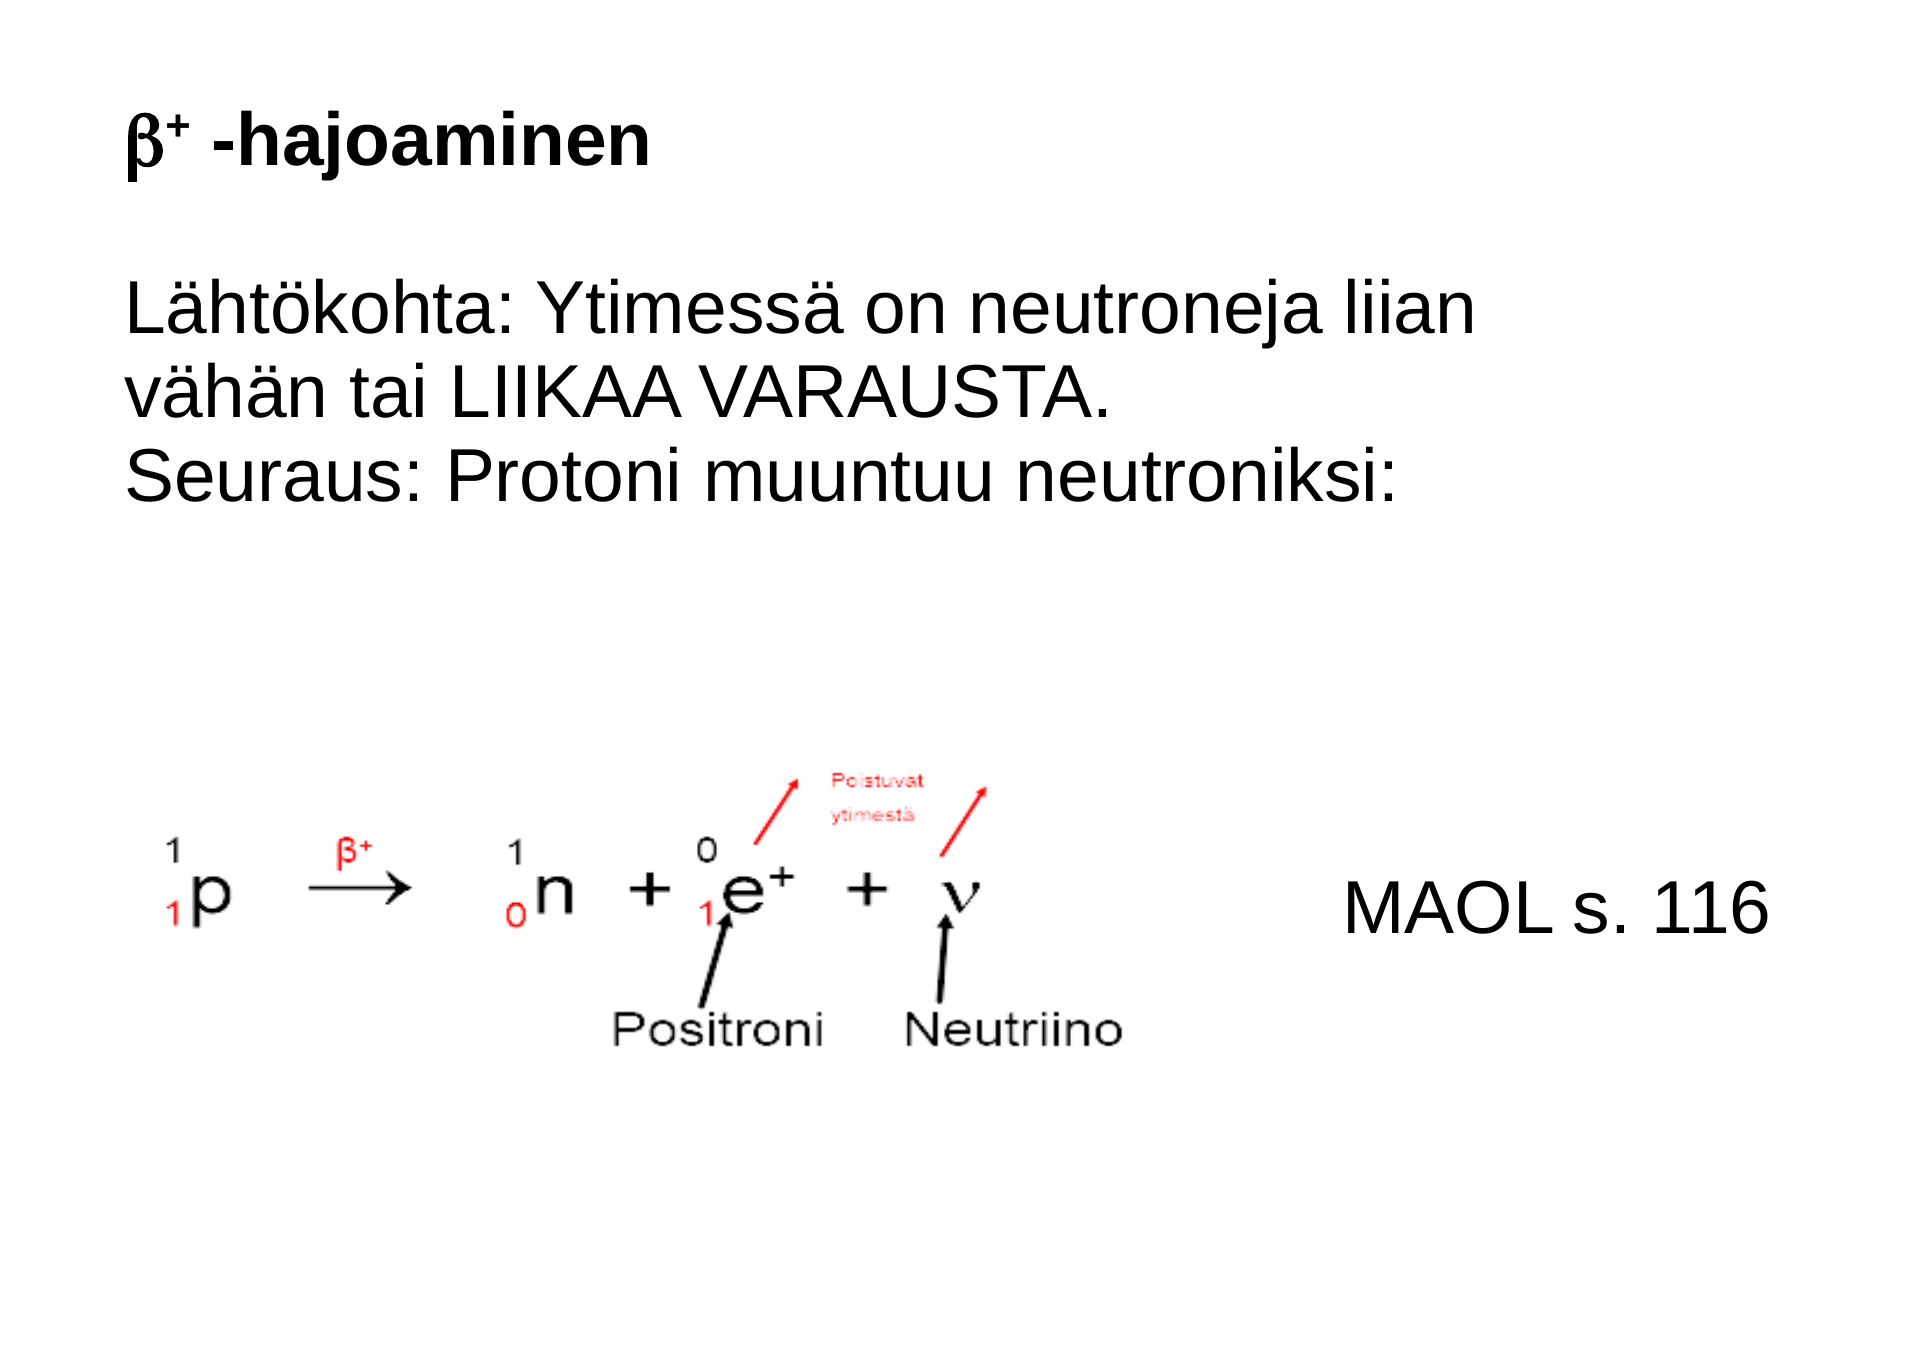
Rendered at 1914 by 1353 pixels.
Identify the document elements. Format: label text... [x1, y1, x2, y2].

text_box MAOL s. 116 [1327, 858, 1859, 966]
text_box b+ -hajoaminen Lähtökohta: Ytimessä on neutroneja liian vähän tai LIIKAA VARAUSTA. Seuraus: Protoni muuntuu neutroniksi: [109, 90, 1546, 665]
picture [130, 721, 1176, 1083]
